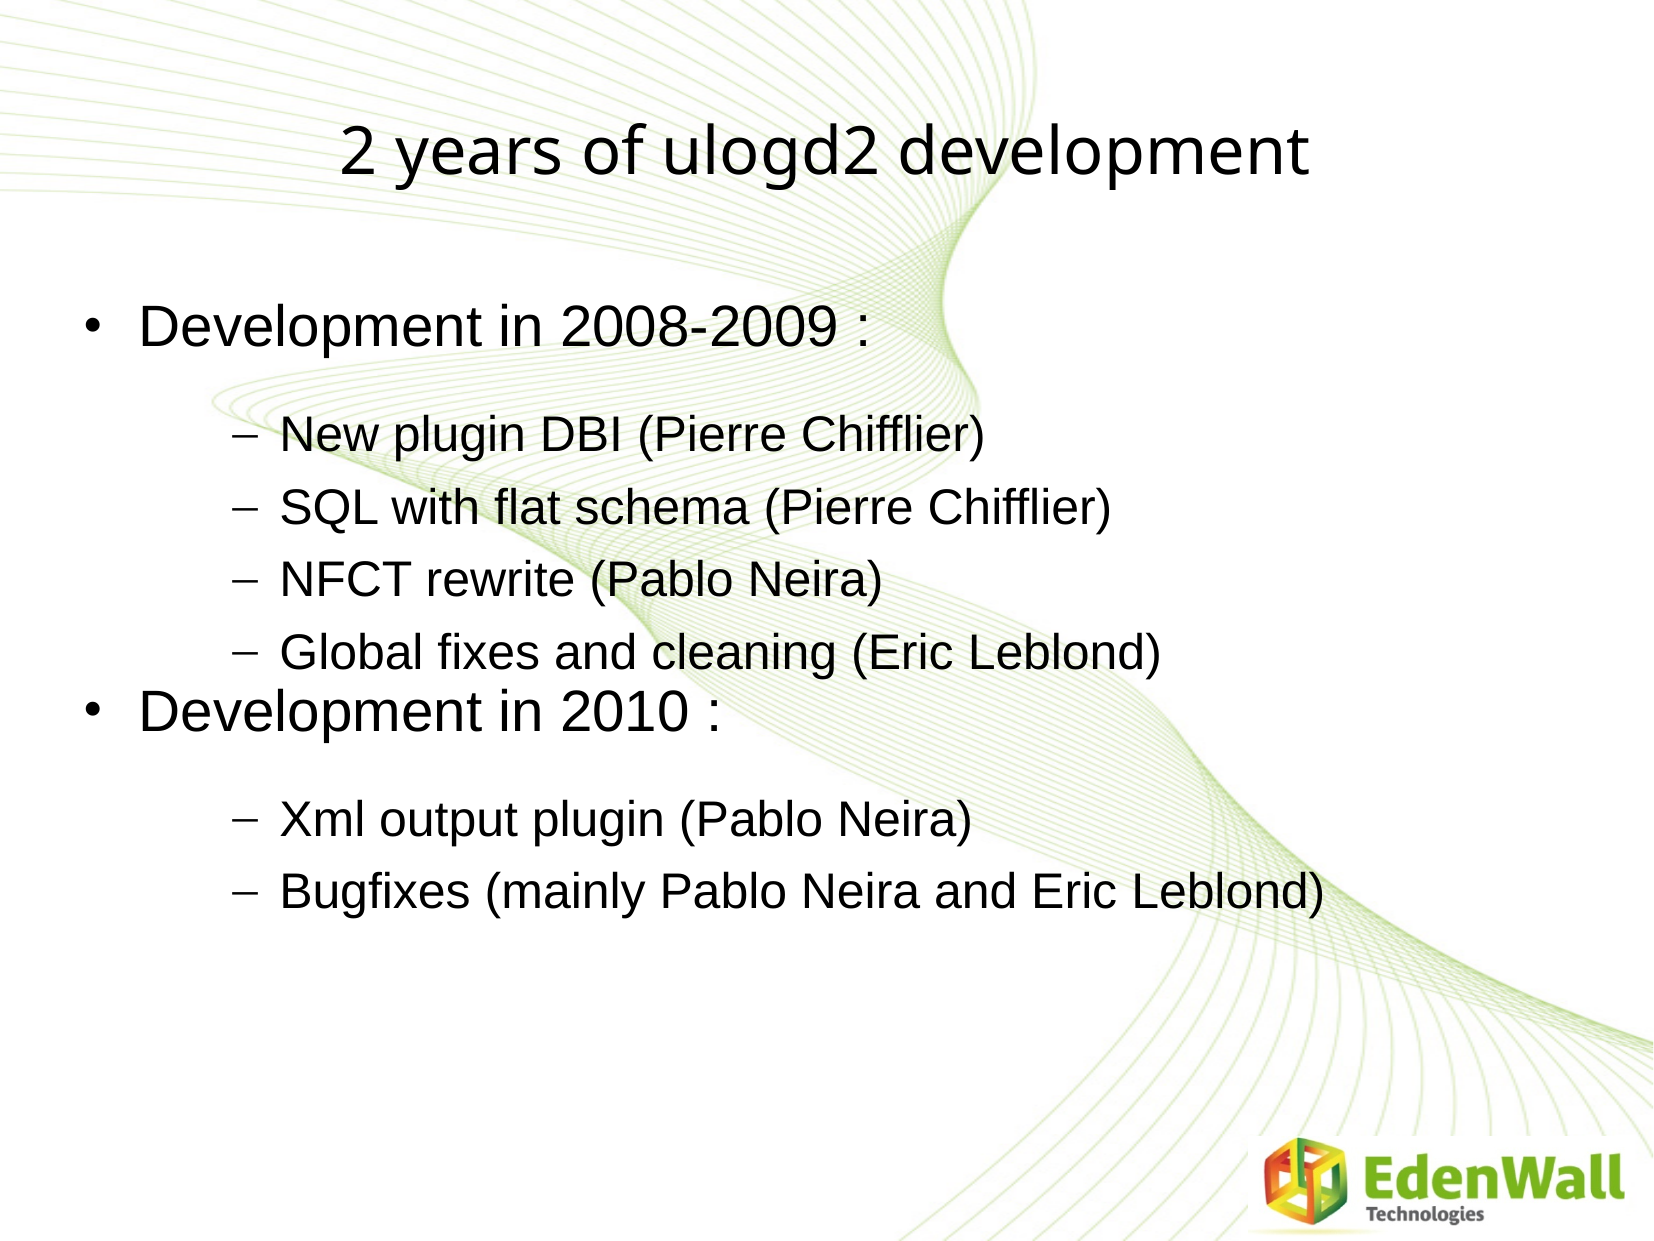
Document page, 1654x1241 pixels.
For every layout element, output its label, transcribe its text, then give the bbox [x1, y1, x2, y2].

list Development in 2008-2009 : New plugin DBI (Pierre Chifflier) SQL with flat schema (Pierre Chifflier) NFCT rewrite (Pablo Neira) Global fixes and cleaning (Eric Leblond) Development in 2010 : Xml output plugin (Pablo Neira) Bugfixes (mainly Pablo Neira and Eric Leblond) [82, 290, 1570, 1109]
title 2 years of ulogd2 development [82, 49, 1570, 256]
picture [0, 0, 1654, 1241]
